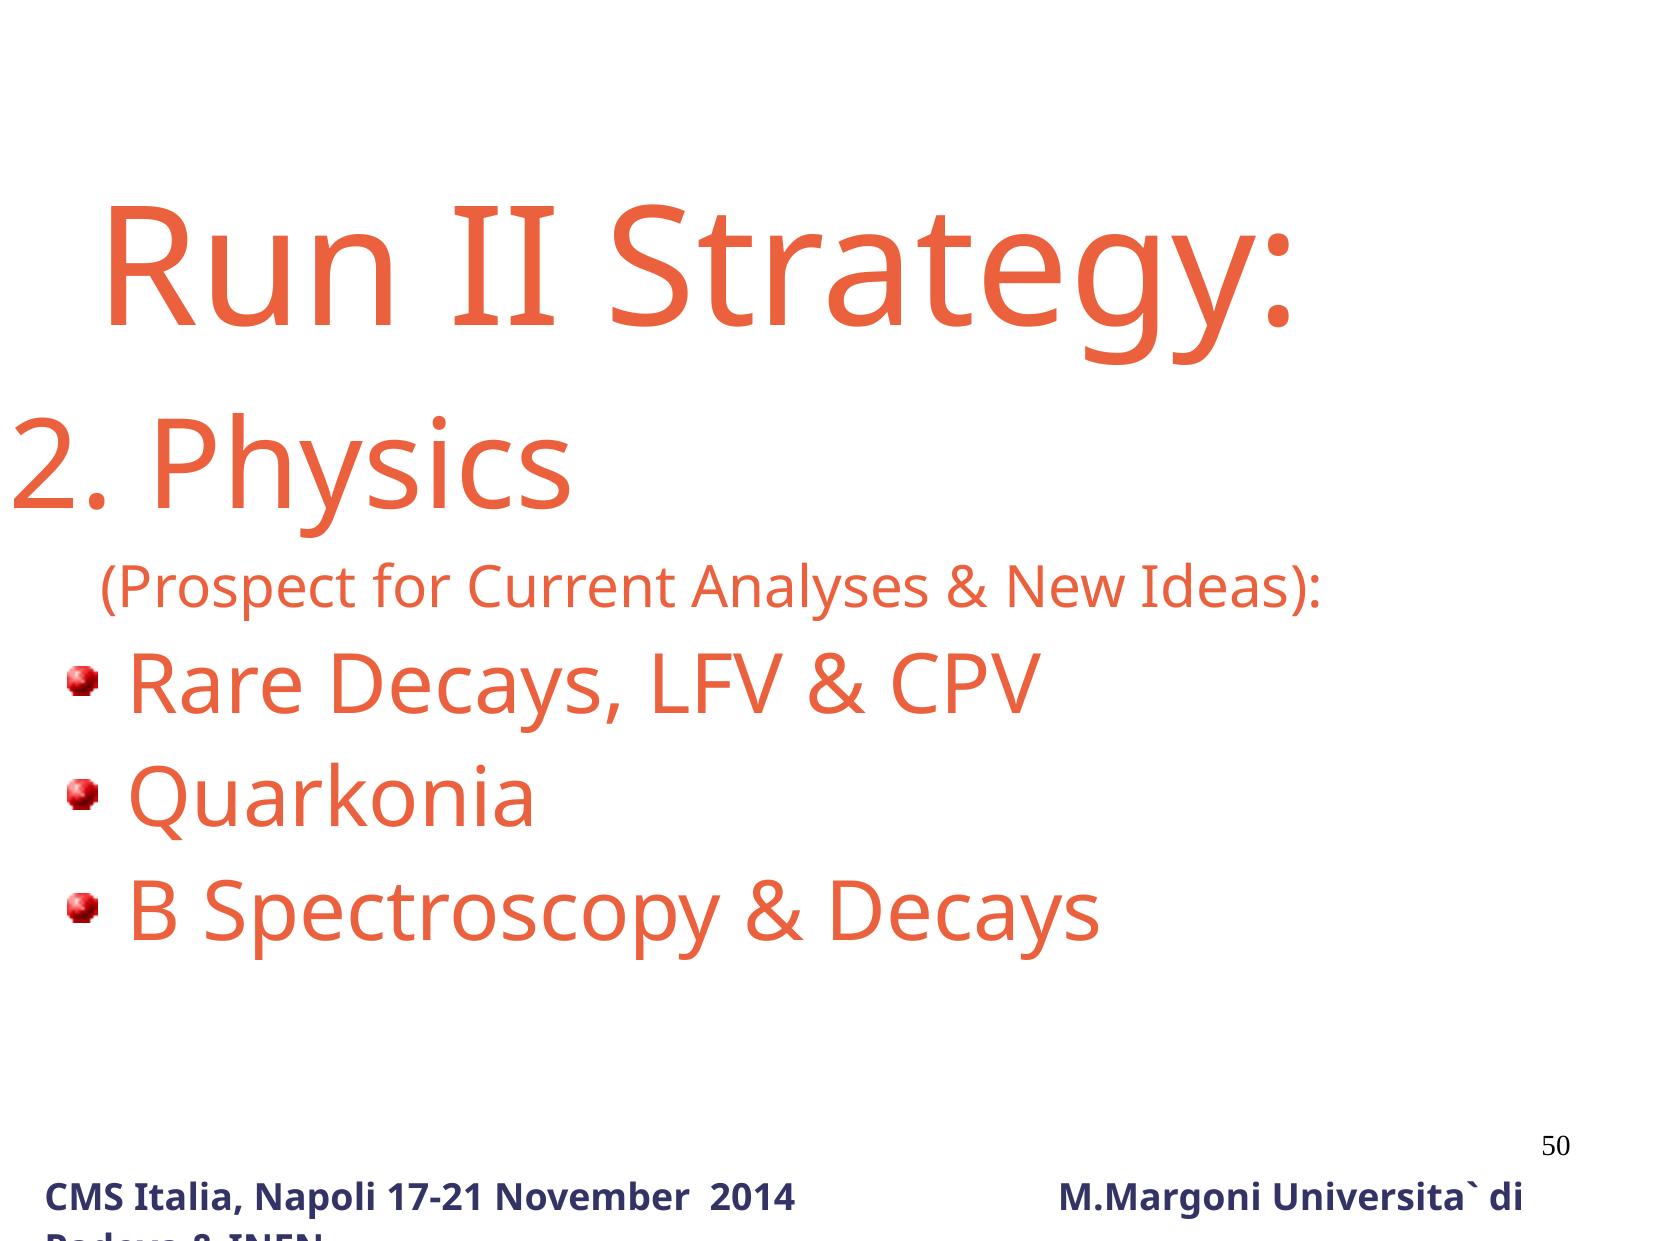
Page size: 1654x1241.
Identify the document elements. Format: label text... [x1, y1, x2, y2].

text_box CMS Italia, Napoli 17-21 November 2014 M.Margoni Universita` di Padova & INFN [29, 1163, 1625, 1237]
text_box Run II Strategy: 2. Physics (Prospect for Current Analyses & New Ideas): Rare Decays, LFV & CPV Quarkonia B Spectroscopy & Decays [0, 140, 1654, 1241]
